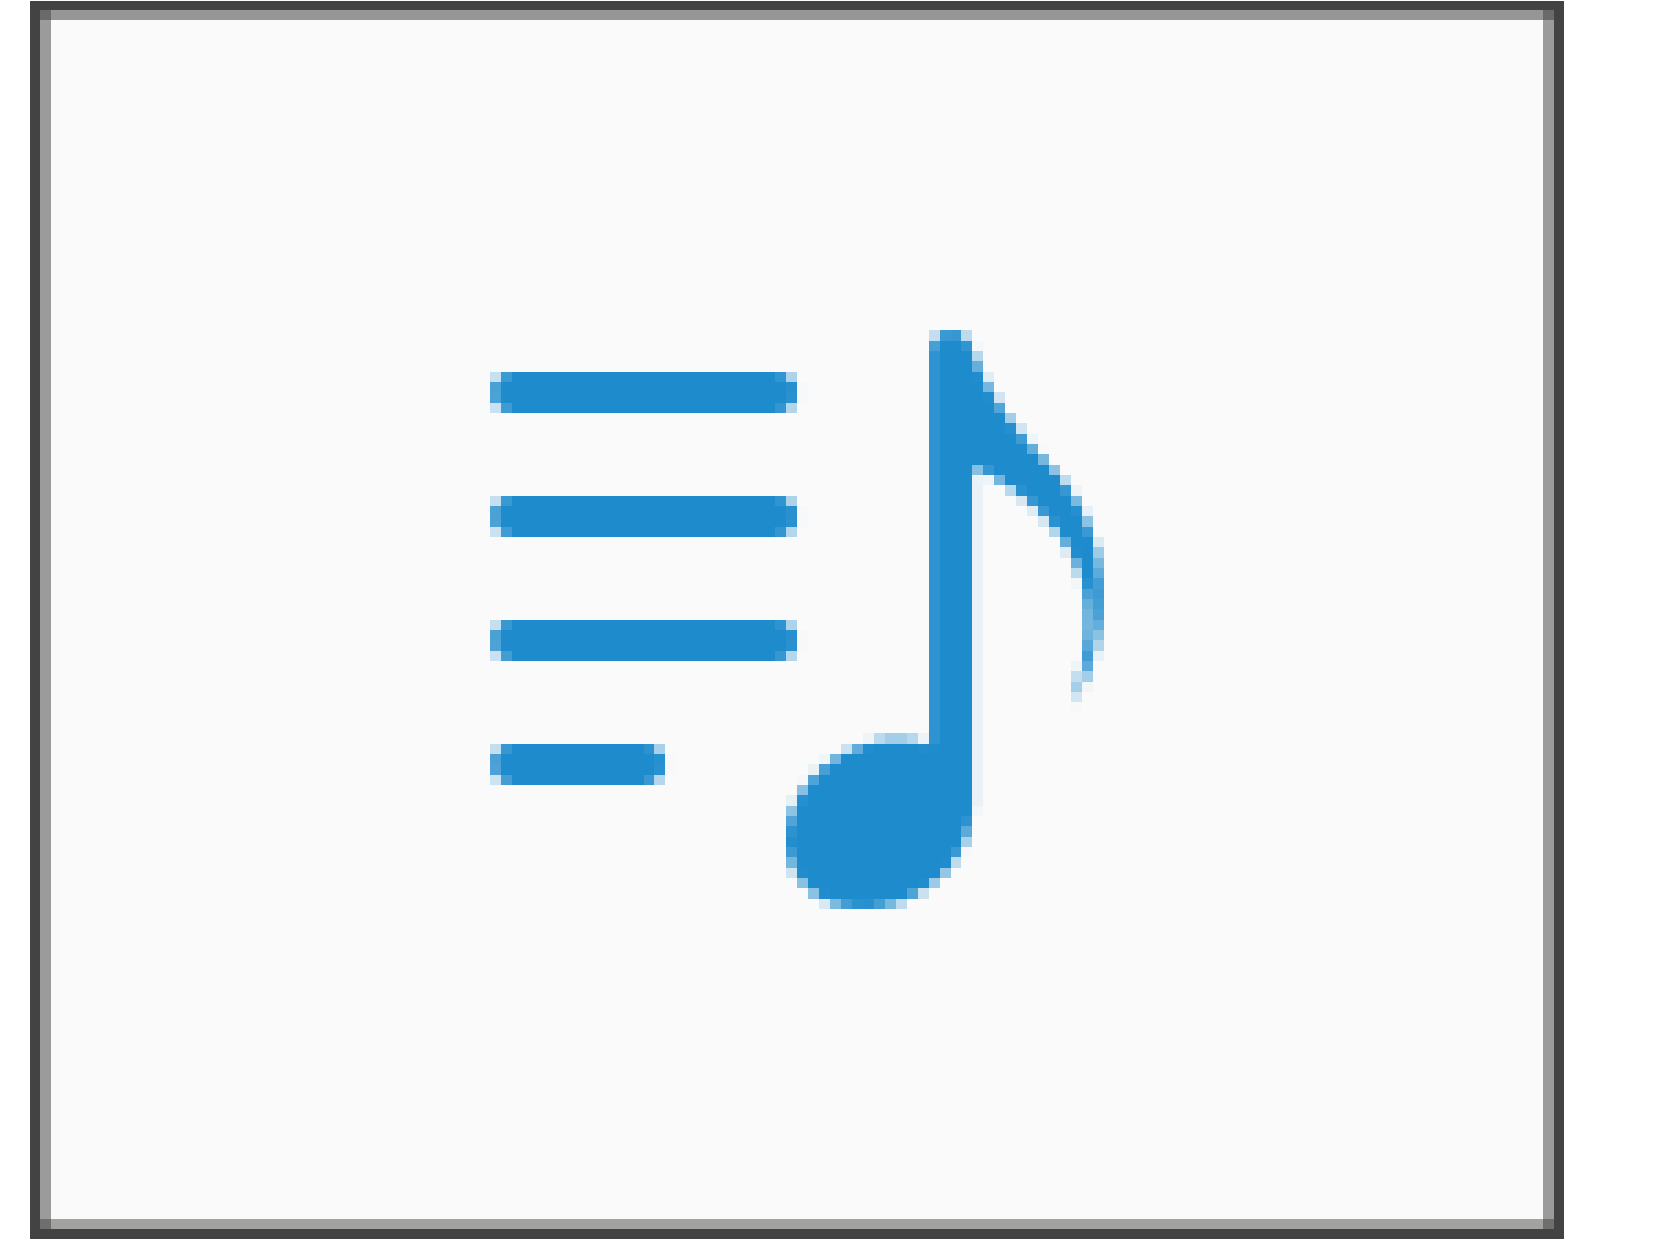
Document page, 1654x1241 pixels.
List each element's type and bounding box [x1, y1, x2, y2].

text_box [29, 0, 1565, 1241]
